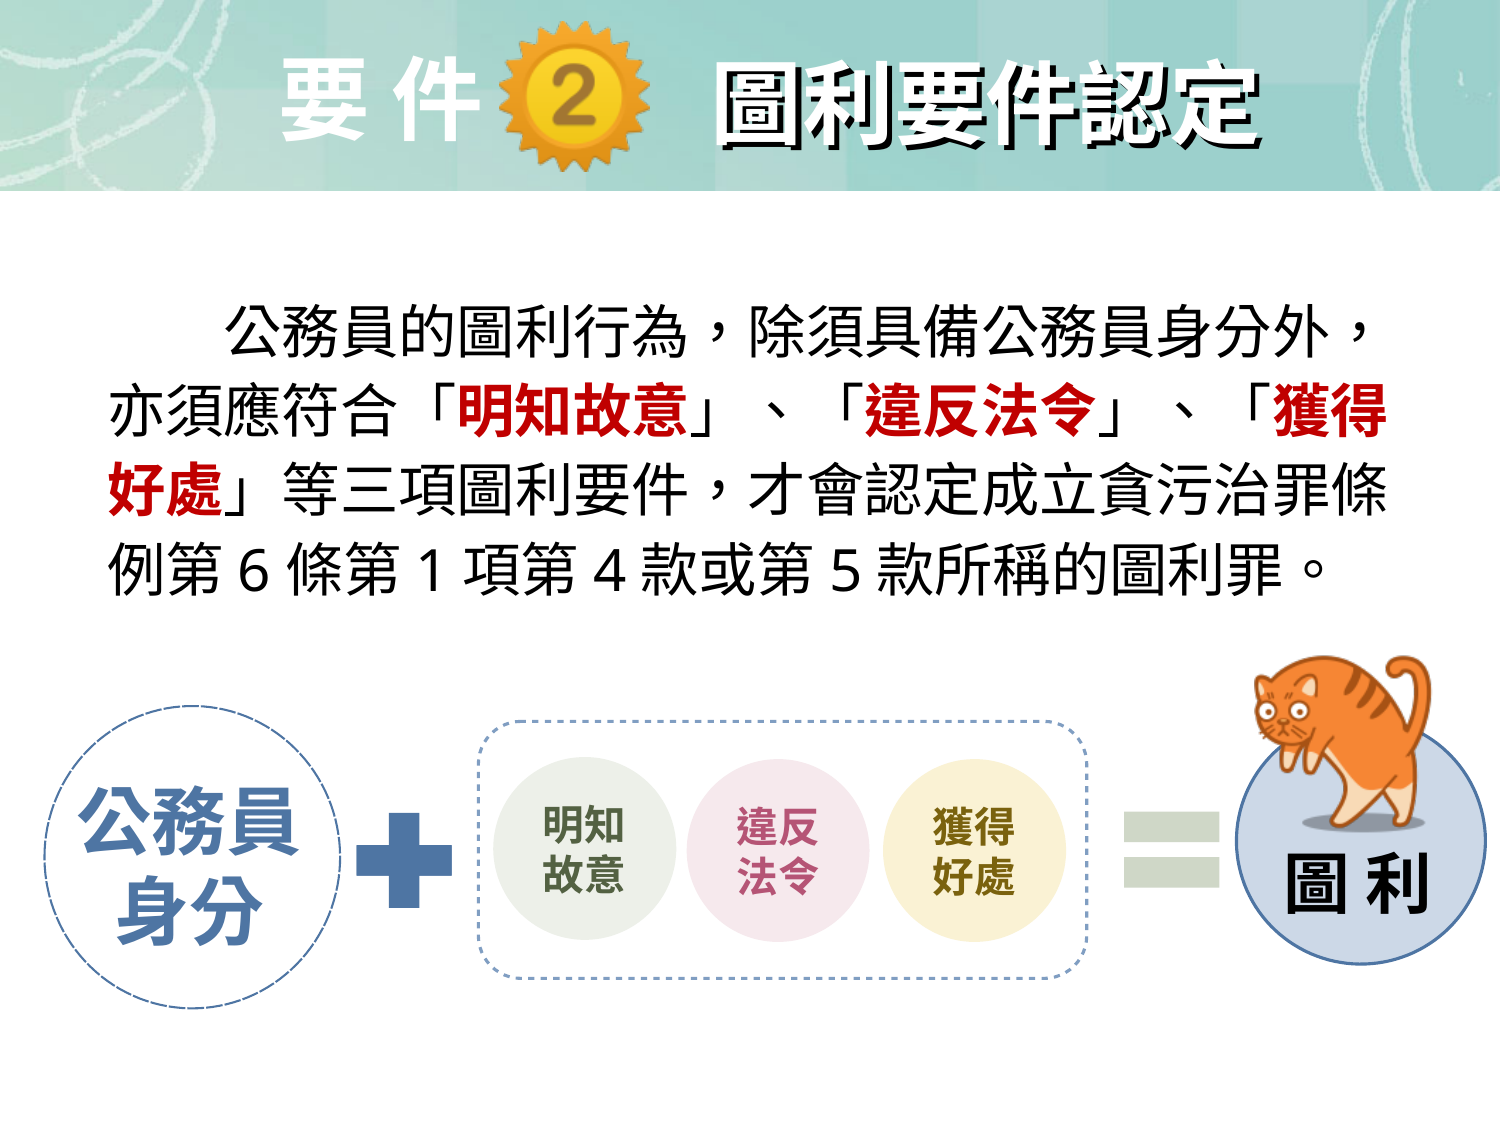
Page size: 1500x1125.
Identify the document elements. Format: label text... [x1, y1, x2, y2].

text_box 明知故意 [493, 757, 677, 940]
text_box 獲得好處 [883, 759, 1067, 942]
text_box 違反法令 [686, 759, 870, 942]
text_box 圖 利 [1268, 833, 1463, 930]
text_box 公務員 身分 [0, 767, 383, 965]
text_box [0, 191, 1500, 1125]
text_box 公務員的圖利行為，除須具備公務員身分外，亦須應符合「明知故意」、「違反法令」、「獲得好處」等三項圖利要件，才會認定成立貪污治罪條例第6條第1項第4款或第5款所稱的圖利罪。 [92, 278, 1410, 608]
picture [499, 21, 650, 172]
text_box 圖利要件認定 [652, 38, 1262, 165]
text_box 要 件 [263, 34, 503, 161]
picture [1253, 653, 1434, 834]
